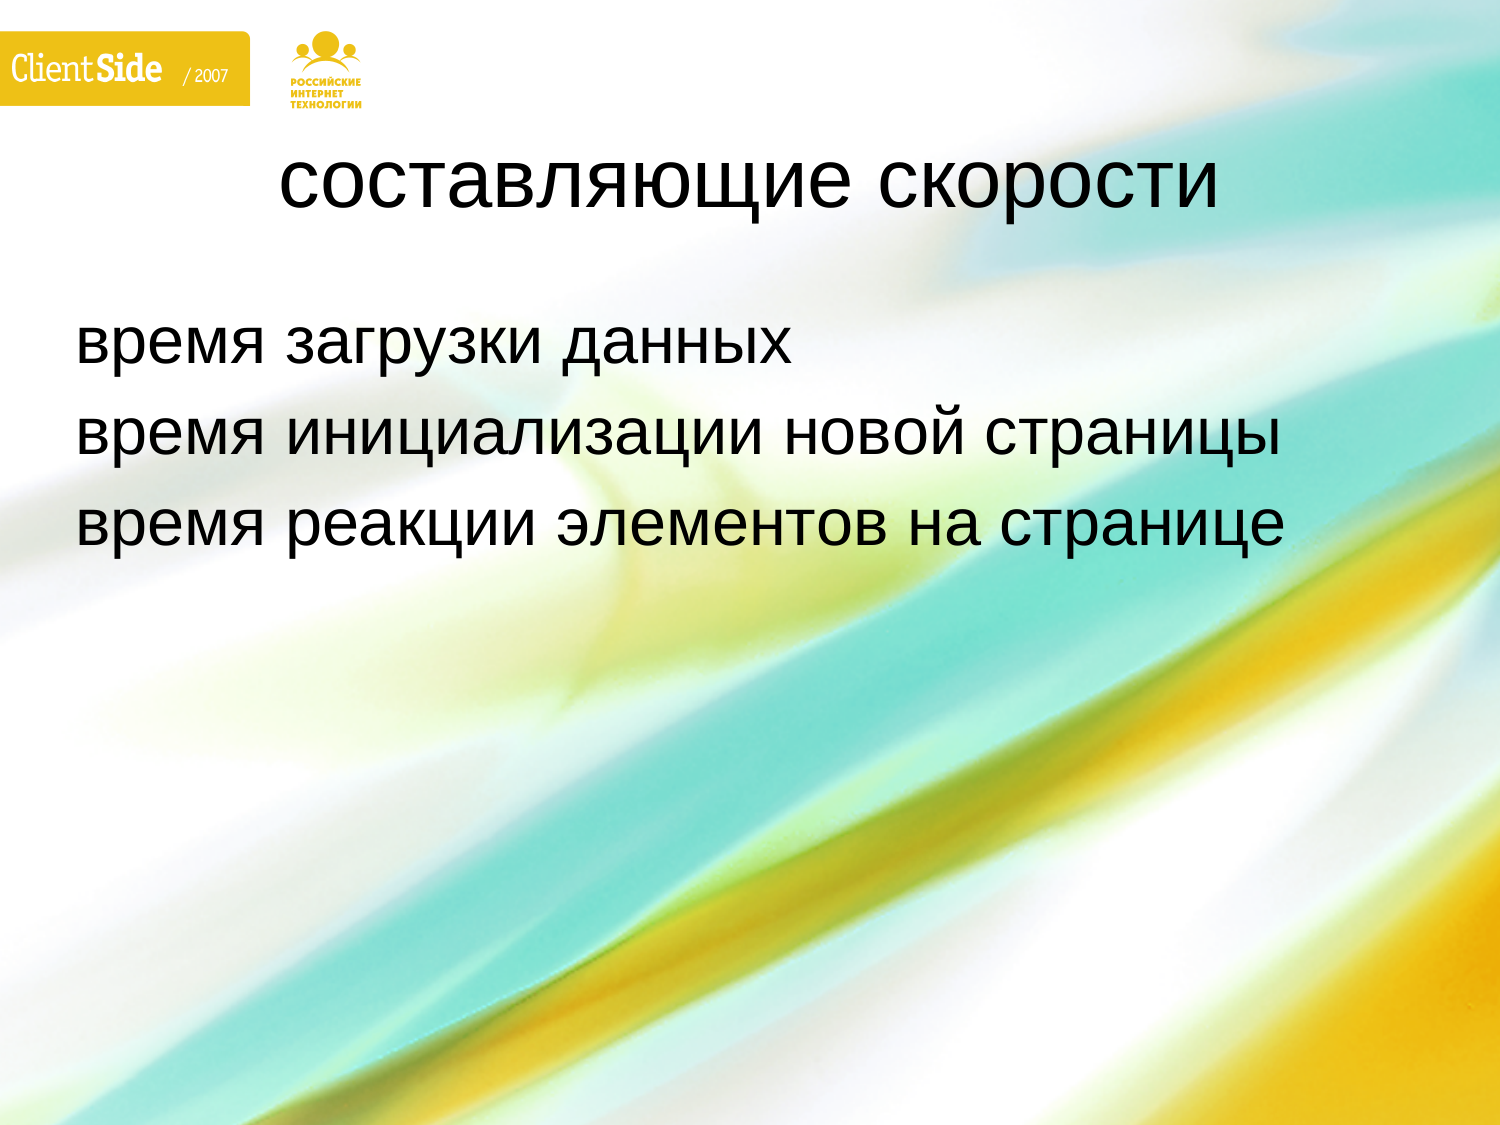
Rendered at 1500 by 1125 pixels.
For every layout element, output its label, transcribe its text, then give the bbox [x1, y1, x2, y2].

picture [0, 0, 1500, 1125]
list время загрузки данных время инициализации новой страницы время реакции элементов на странице [75, 302, 1426, 1071]
title составляющие скорости [75, 124, 1426, 234]
